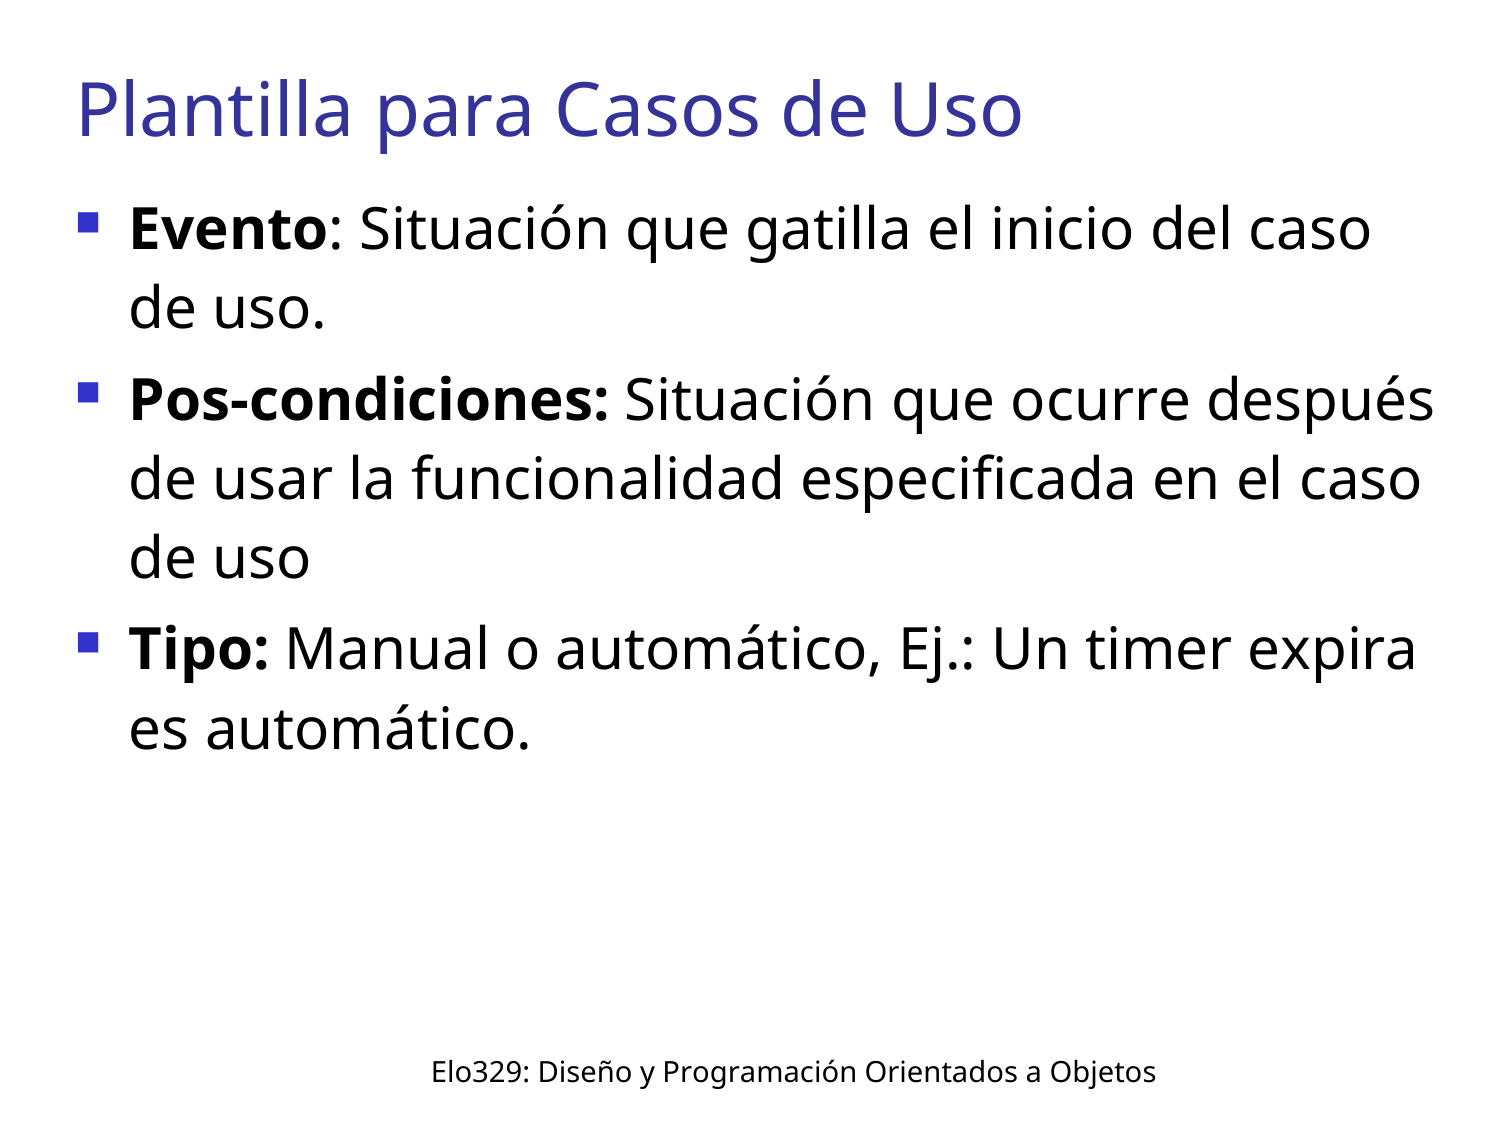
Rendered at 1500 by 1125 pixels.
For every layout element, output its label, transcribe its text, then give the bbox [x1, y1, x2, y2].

title Plantilla para Casos de Uso [75, 25, 1449, 188]
list Evento: Situación que gatilla el inicio del caso de uso. Pos-condiciones: Situación que ocurre después de usar la funcionalidad especificada en el caso de uso Tipo: Manual o automático, Ej.: Un timer expira es automático. [75, 187, 1446, 1051]
